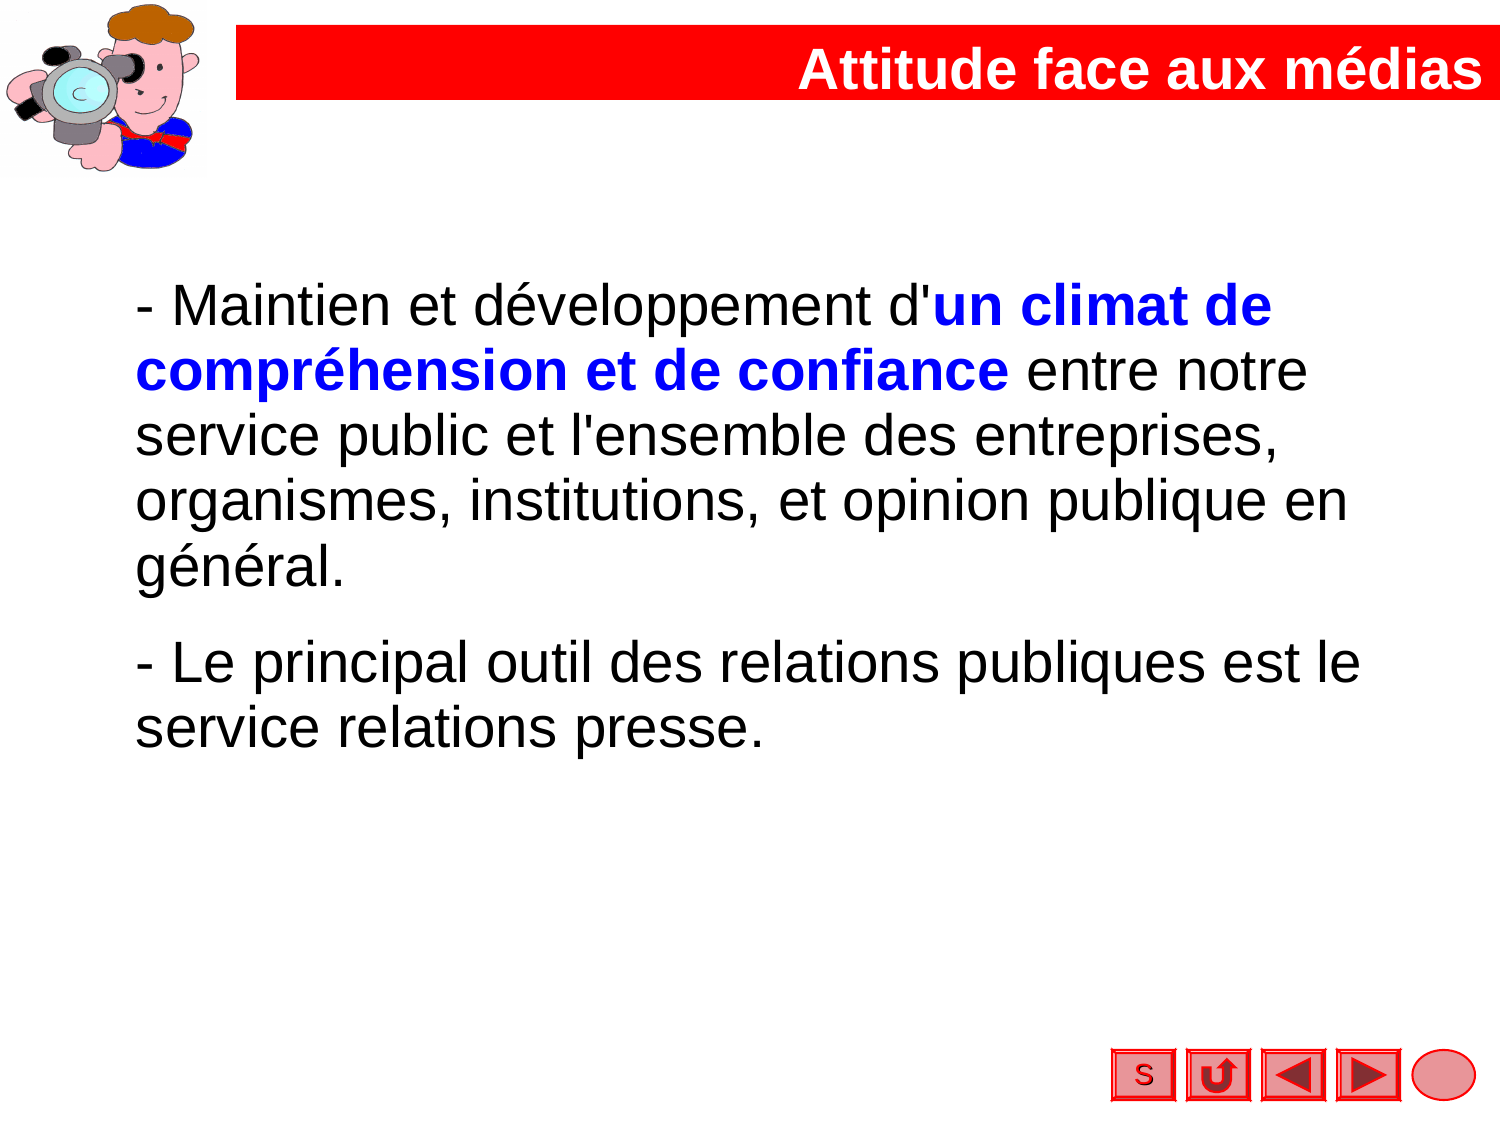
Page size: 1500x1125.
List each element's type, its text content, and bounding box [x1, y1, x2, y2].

picture [1192, 1055, 1245, 1095]
picture [1342, 1055, 1395, 1095]
picture [1267, 1055, 1320, 1095]
picture [0, 0, 207, 178]
text_box [1412, 1049, 1476, 1101]
text_box Attitude face aux médias [496, 29, 1500, 111]
text_box - Maintien et développement d'un climat de compréhension et de confiance entre notre service public et l'ensemble des entreprises, organismes, institutions, et opinion publique en général. - Le principal outil des relations publiques est le service relations presse. [121, 265, 1418, 961]
picture [1117, 1055, 1170, 1095]
